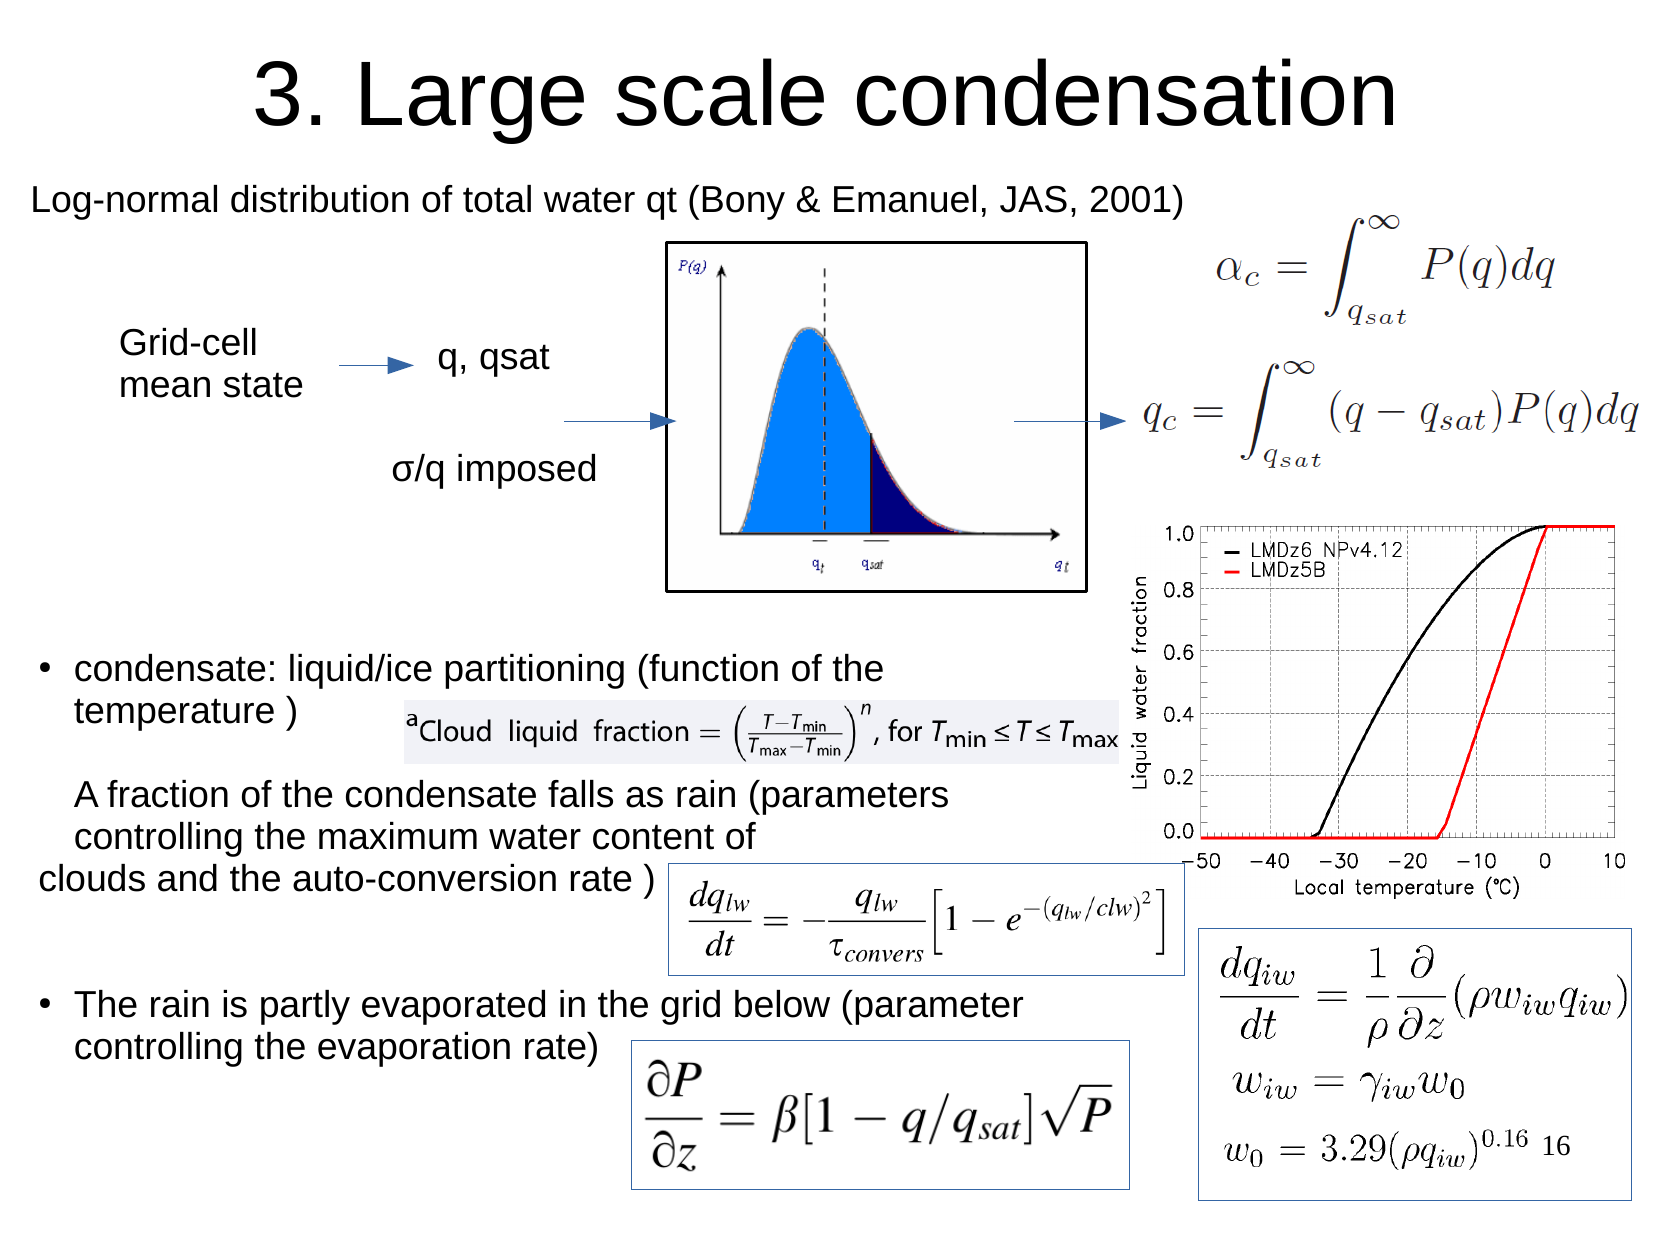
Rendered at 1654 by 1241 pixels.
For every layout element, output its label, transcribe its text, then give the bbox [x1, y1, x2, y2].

picture [631, 1040, 1130, 1190]
picture [1126, 341, 1646, 479]
text_box σ/q imposed [376, 440, 638, 516]
picture [1195, 198, 1557, 337]
title 3. Large scale condensation [82, 0, 1571, 198]
text_box Log-normal distribution of total water qt (Bony & Emanuel, JAS, 2001) [15, 171, 1195, 229]
picture [668, 525, 1625, 976]
text_box q, qsat [422, 327, 565, 403]
picture [667, 243, 1085, 591]
picture [404, 700, 1119, 764]
picture [1202, 945, 1631, 1177]
text_box condensate: liquid/ice partitioning (function of the temperature ) A fraction of the condensate falls as rain (parameters controlling the maximum water content of clouds and the auto-conversion rate ) The rain is partly evaporated in the grid below (parameter controlling the evaporation rate) [23, 640, 1079, 1190]
text_box Grid-cell mean state [103, 313, 330, 413]
